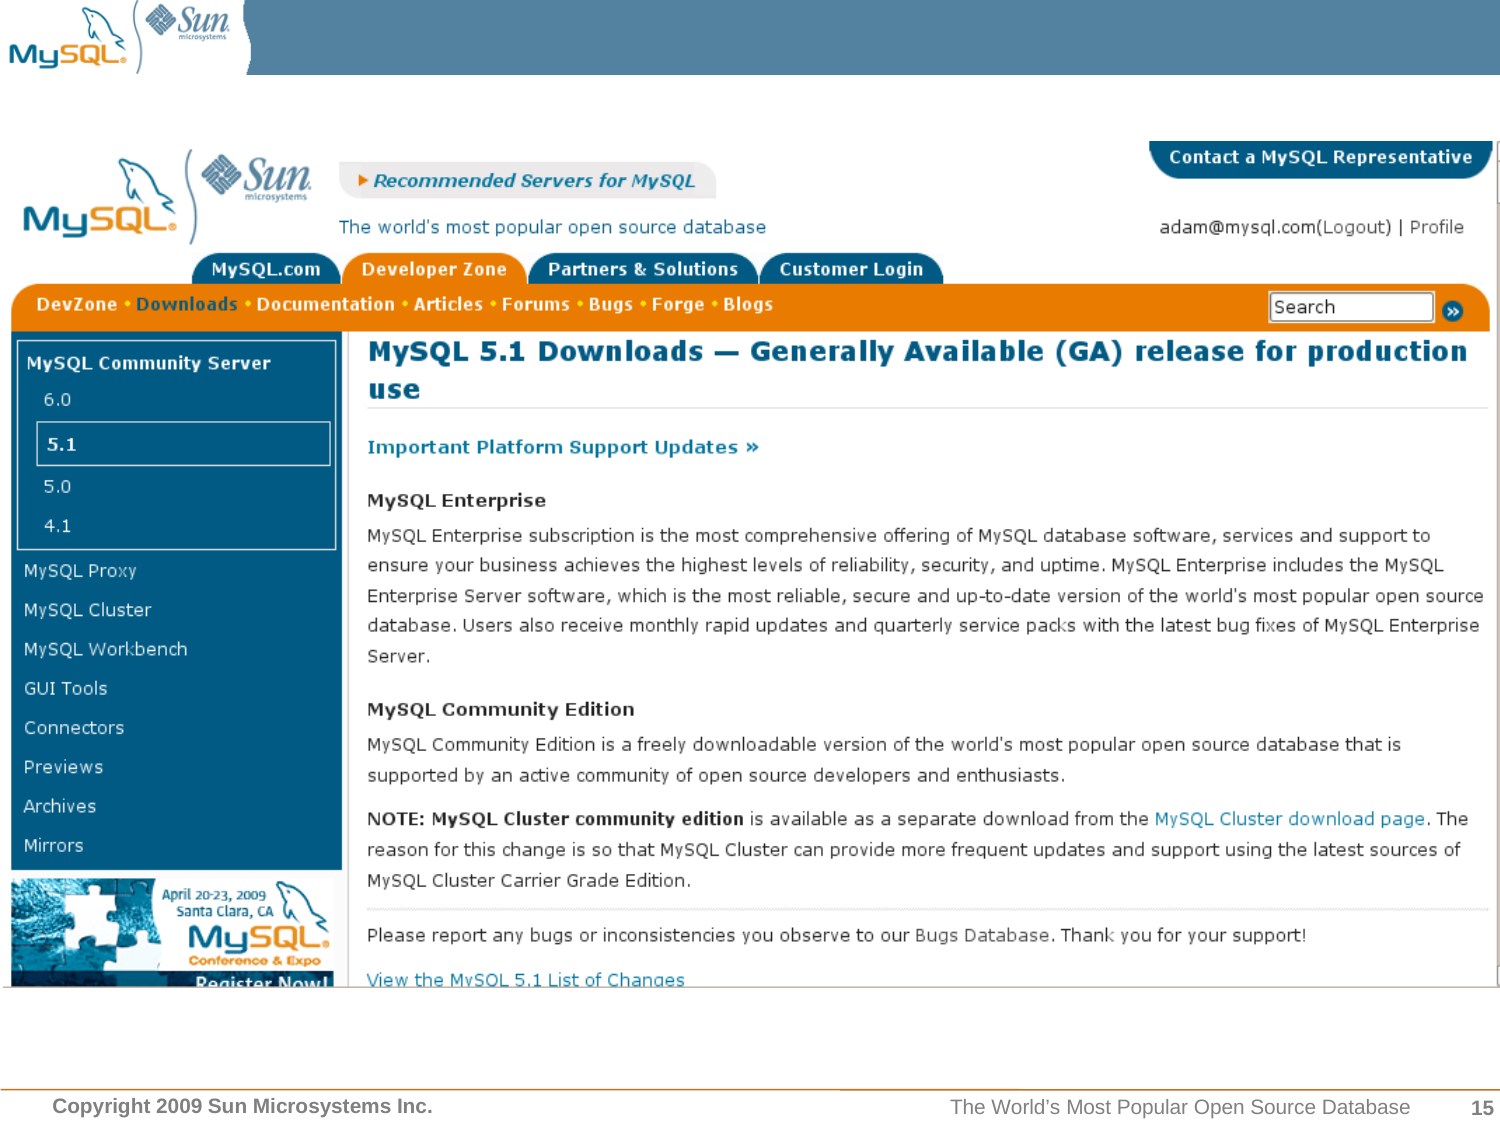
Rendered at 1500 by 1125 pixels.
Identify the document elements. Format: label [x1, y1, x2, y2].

picture [1194, 154, 1202, 163]
picture [1278, 154, 1287, 166]
picture [1370, 154, 1386, 163]
picture [1464, 154, 1471, 163]
picture [1452, 154, 1460, 163]
picture [1358, 154, 1366, 166]
picture [1399, 154, 1407, 163]
picture [1213, 154, 1220, 163]
picture [1224, 151, 1238, 163]
picture [1183, 154, 1191, 163]
picture [1171, 151, 1180, 163]
picture [0, 0, 1500, 75]
picture [1347, 154, 1355, 163]
picture [1318, 151, 1327, 163]
picture [1410, 154, 1418, 163]
picture [1389, 154, 1395, 163]
picture [1206, 151, 1210, 163]
picture [1421, 151, 1426, 163]
picture [1335, 151, 1345, 163]
picture [1440, 151, 1444, 163]
picture [1290, 151, 1299, 163]
picture [1429, 154, 1436, 163]
picture [1263, 151, 1275, 163]
picture [3, 141, 1500, 988]
picture [1302, 151, 1314, 166]
picture [1246, 154, 1254, 163]
